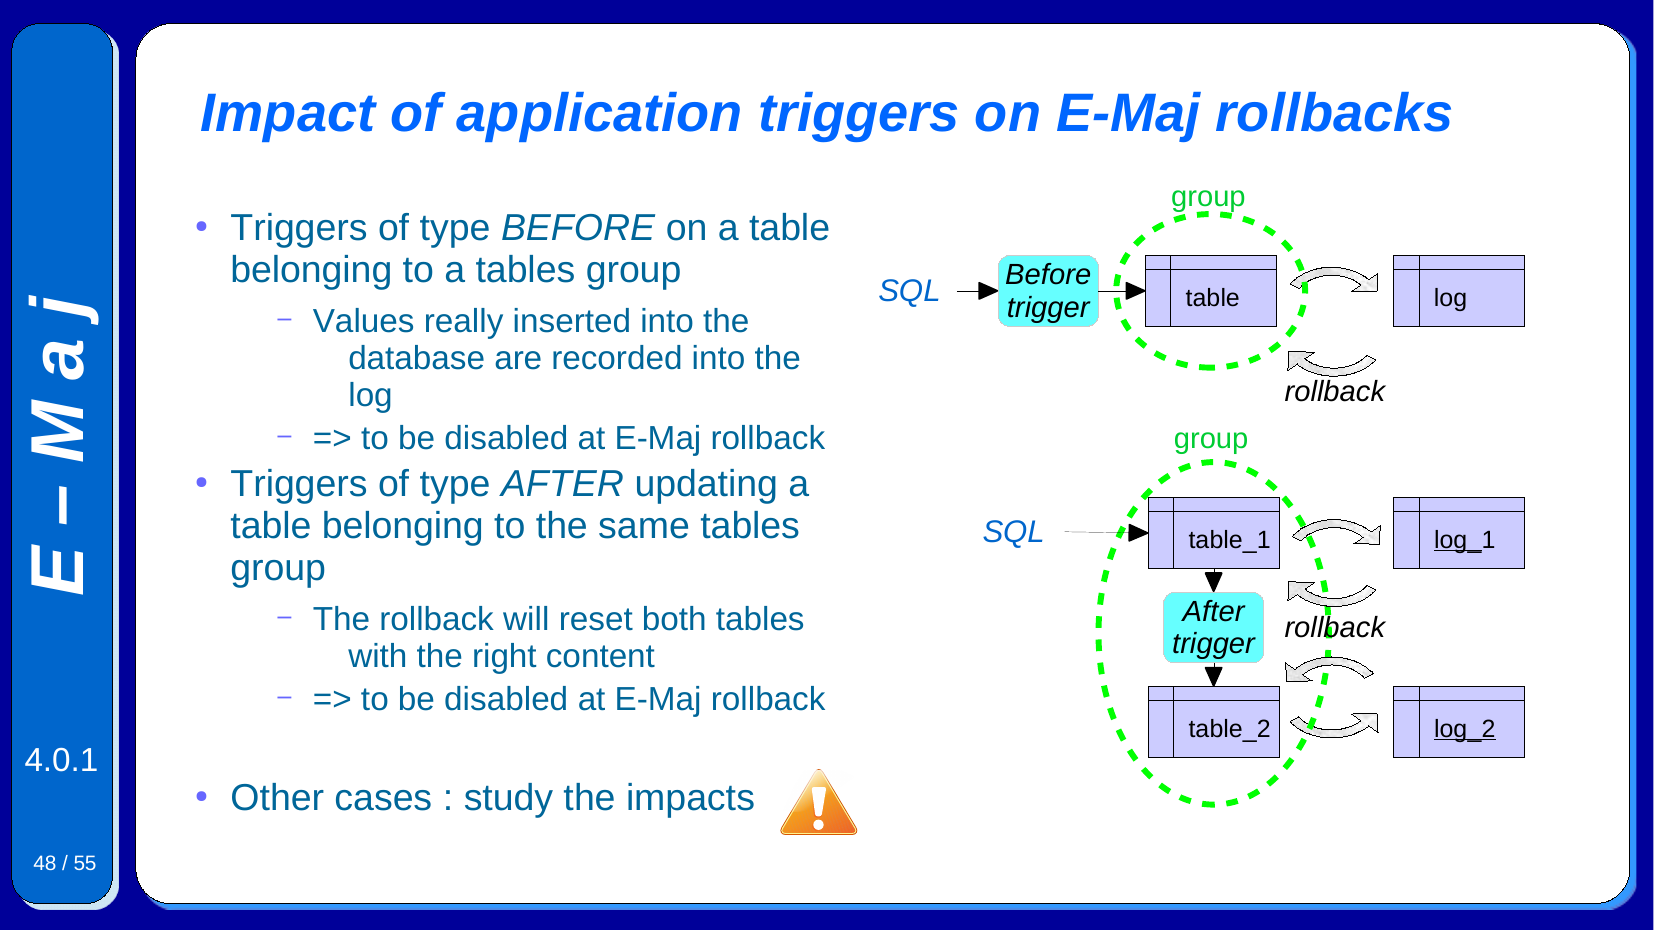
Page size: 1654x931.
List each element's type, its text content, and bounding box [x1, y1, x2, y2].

text_box log [1393, 255, 1525, 327]
text_box group [1156, 172, 1261, 221]
text_box [1292, 519, 1381, 545]
text_box group [1159, 414, 1264, 463]
text_box [1344, 355, 1376, 367]
text_box SQL [962, 507, 1065, 557]
text_box table [1145, 255, 1277, 327]
title Impact of application triggers on E-Maj rollbacks [200, 34, 1575, 191]
text_box table_2 [1148, 686, 1280, 758]
text_box [1290, 267, 1378, 292]
text_box [1285, 656, 1374, 682]
text_box After trigger [1163, 592, 1264, 663]
text_box SQL [862, 266, 957, 316]
list Triggers of type BEFORE on a table belonging to a tables group Values really inserted into the database are recorded into the log => to be disabled at E-Maj rollback Triggers of type AFTER updating a table belonging to the same tables group The rollback will reset both tables with the right content => to be disabled at E-Maj rollback Other cases : study the impacts [177, 206, 851, 840]
text_box log_1 [1393, 497, 1525, 569]
text_box Before trigger [998, 255, 1099, 327]
text_box rollback [1269, 367, 1401, 416]
picture [767, 753, 871, 857]
text_box table_1 [1148, 497, 1280, 569]
text_box [1290, 713, 1379, 738]
text_box [1287, 581, 1376, 603]
text_box [1288, 351, 1324, 367]
text_box rollback [1269, 603, 1401, 652]
text_box log_2 [1393, 686, 1525, 758]
